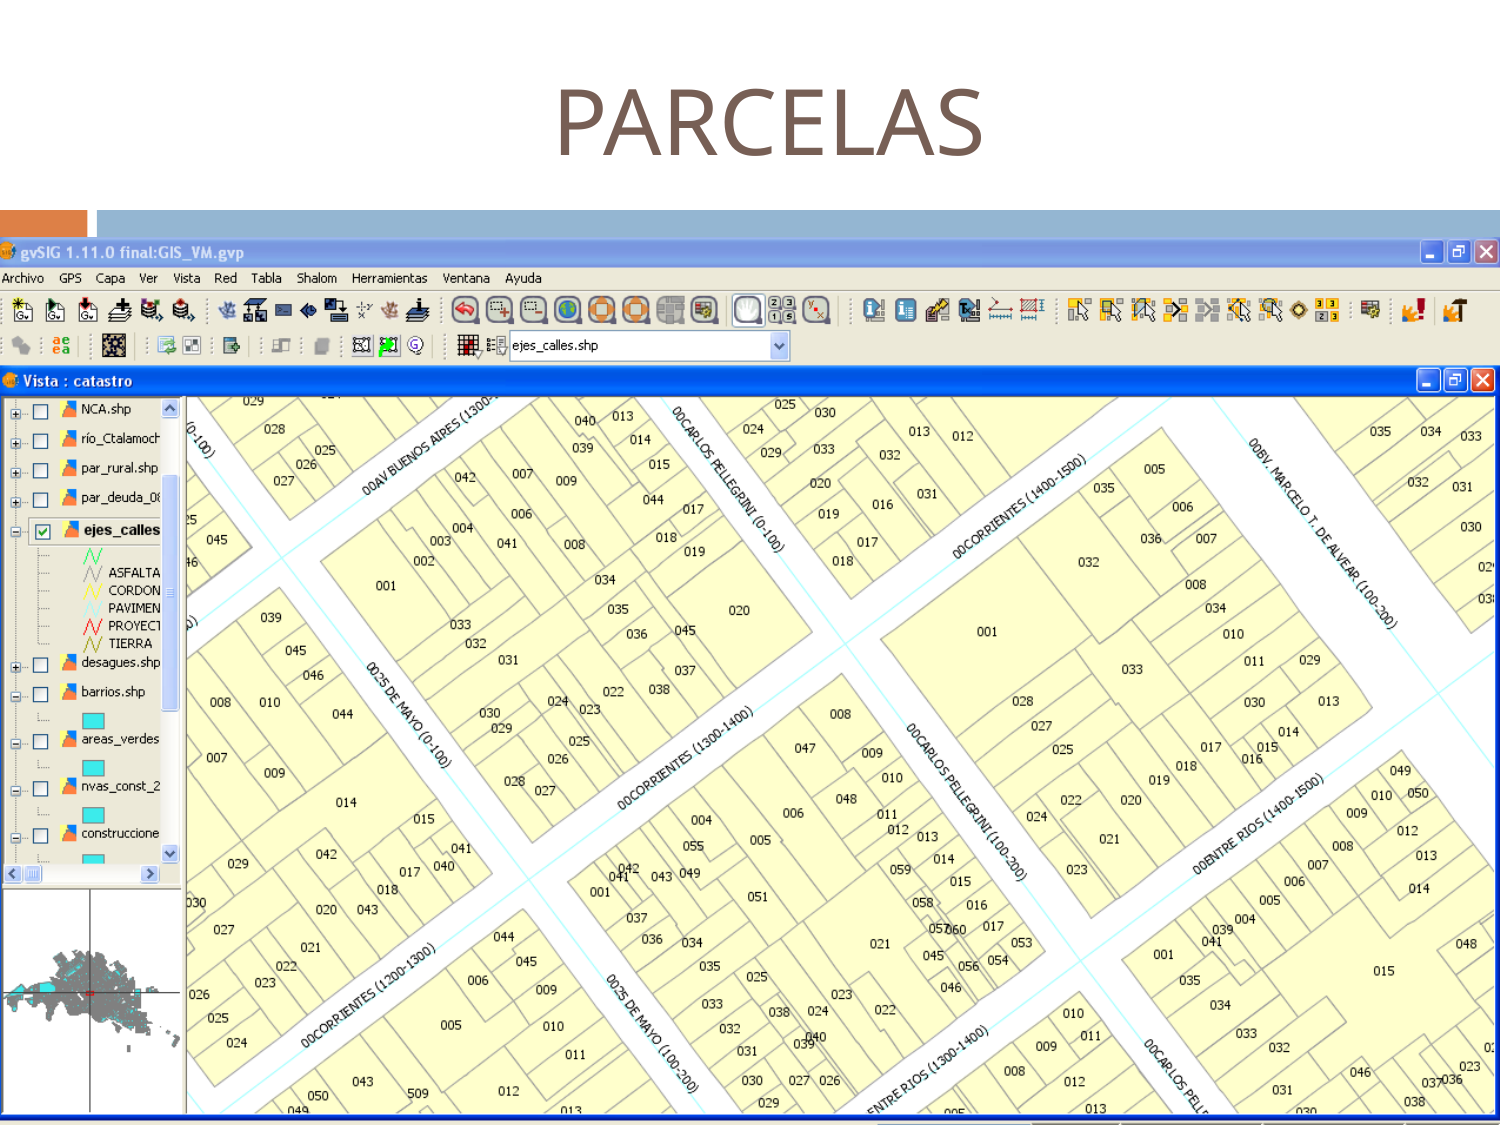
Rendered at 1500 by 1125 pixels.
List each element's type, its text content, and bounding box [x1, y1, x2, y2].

picture [0, 237, 1500, 1125]
title PARCELAS [100, 37, 1438, 200]
